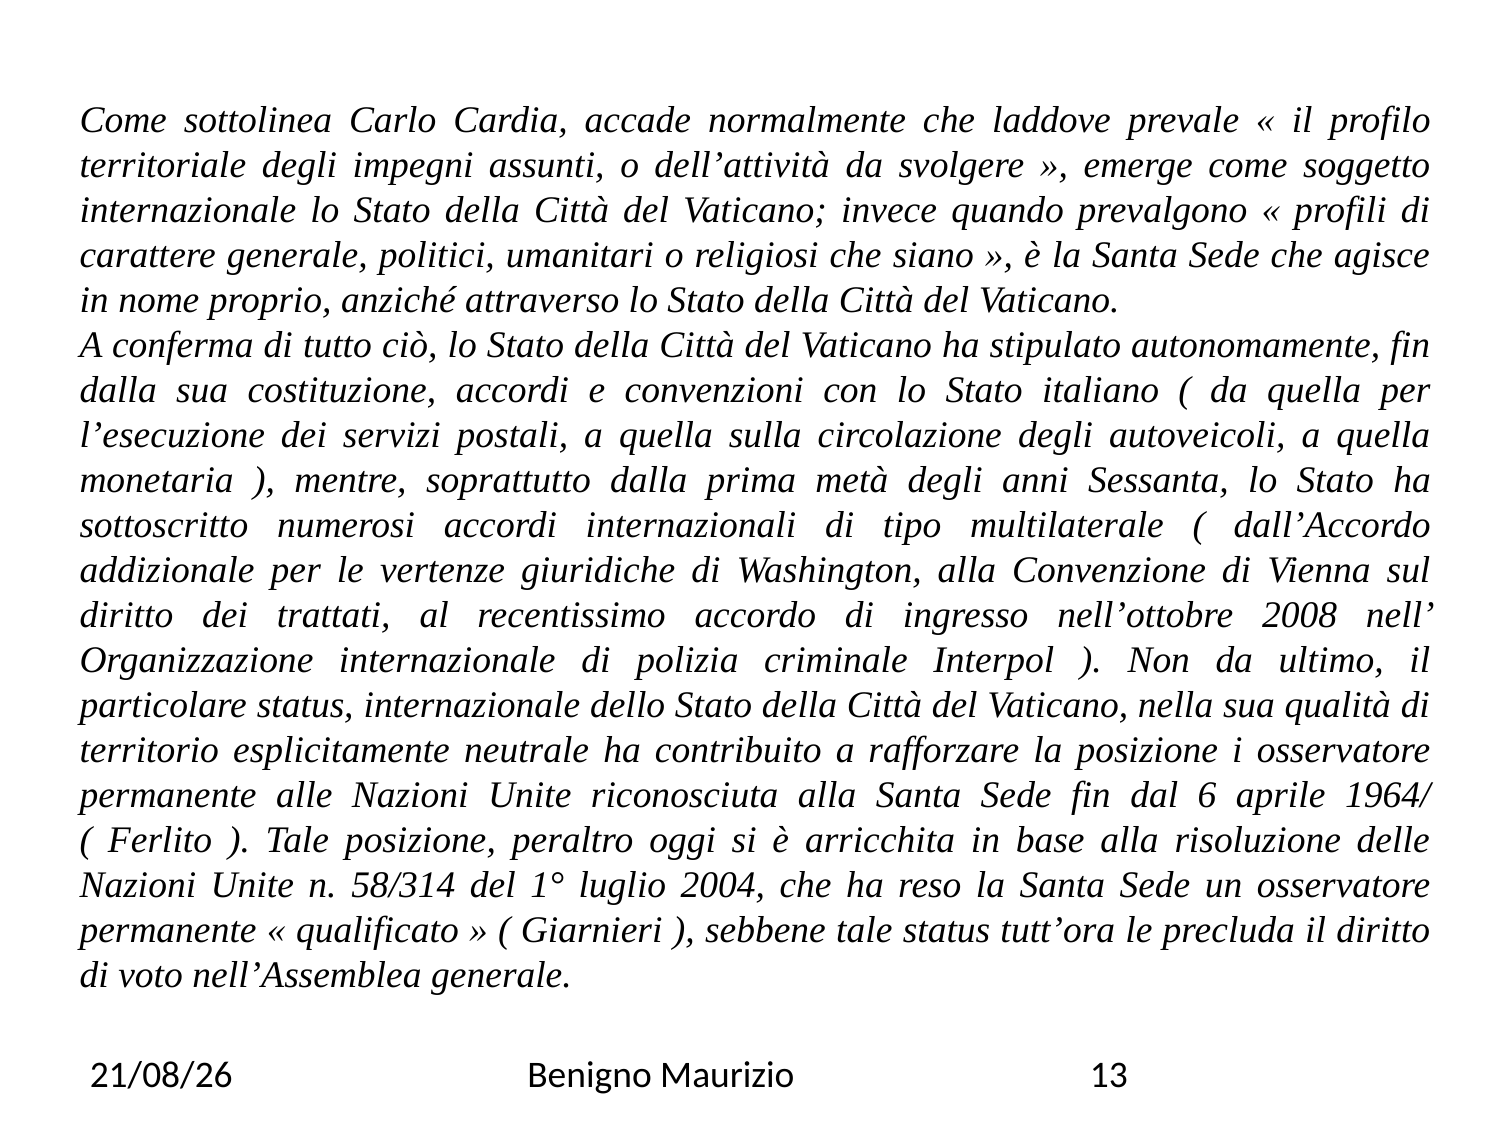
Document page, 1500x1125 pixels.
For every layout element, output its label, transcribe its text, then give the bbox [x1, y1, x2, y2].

footer Benigno Maurizio [512, 1042, 988, 1103]
text_box Come sottolinea Carlo Cardia, accade normalmente che laddove prevale « il profilo territoriale degli impegni assunti, o dell’attività da svolgere », emerge come soggetto internazionale lo Stato della Città del Vaticano; invece quando prevalgono « profili di carattere generale, politici, umanitari o religiosi che siano », è la Santa Sede che agisce in nome proprio, anziché attraverso lo Stato della Città del Vaticano. A conferma di tutto ciò, lo Stato della Città del Vaticano ha stipulato autonomamente, fin dalla sua costituzione, accordi e convenzioni con lo Stato italiano ( da quella per l’esecuzione dei servizi postali, a quella sulla circolazione degli autoveicoli, a quella monetaria ), mentre, soprattutto dalla prima metà degli anni Sessanta, lo Stato ha sottoscritto numerosi accordi internazionali di tipo multilaterale ( dall’Accordo addizionale per le vertenze giuridiche di Washington, alla Convenzione di Vienna sul diritto dei trattati, al recentissimo accordo di ingresso nell’ottobre 2008 nell’ Organizzazione internazionale di polizia criminale Interpol ). Non da ultimo, il particolare status, internazionale dello Stato della Città del Vaticano, nella sua qualità di territorio esplicitamente neutrale ha contribuito a rafforzare la posizione i osservatore permanente alle Nazioni Unite riconosciuta alla Santa Sede fin dal 6 aprile 1964/ ( Ferlito ). Tale posizione, peraltro oggi si è arricchita in base alla risoluzione delle Nazioni Unite n. 58/314 del 1° luglio 2004, che ha reso la Santa Sede un osservatore permanente « qualificato » ( Giarnieri ), sebbene tale status tutt’ora le precluda il diritto di voto nell’Assemblea generale. [64, 42, 1447, 1003]
slide_number <numero> [1074, 1042, 1425, 1103]
slide_number 14/07/15 [75, 1042, 425, 1103]
